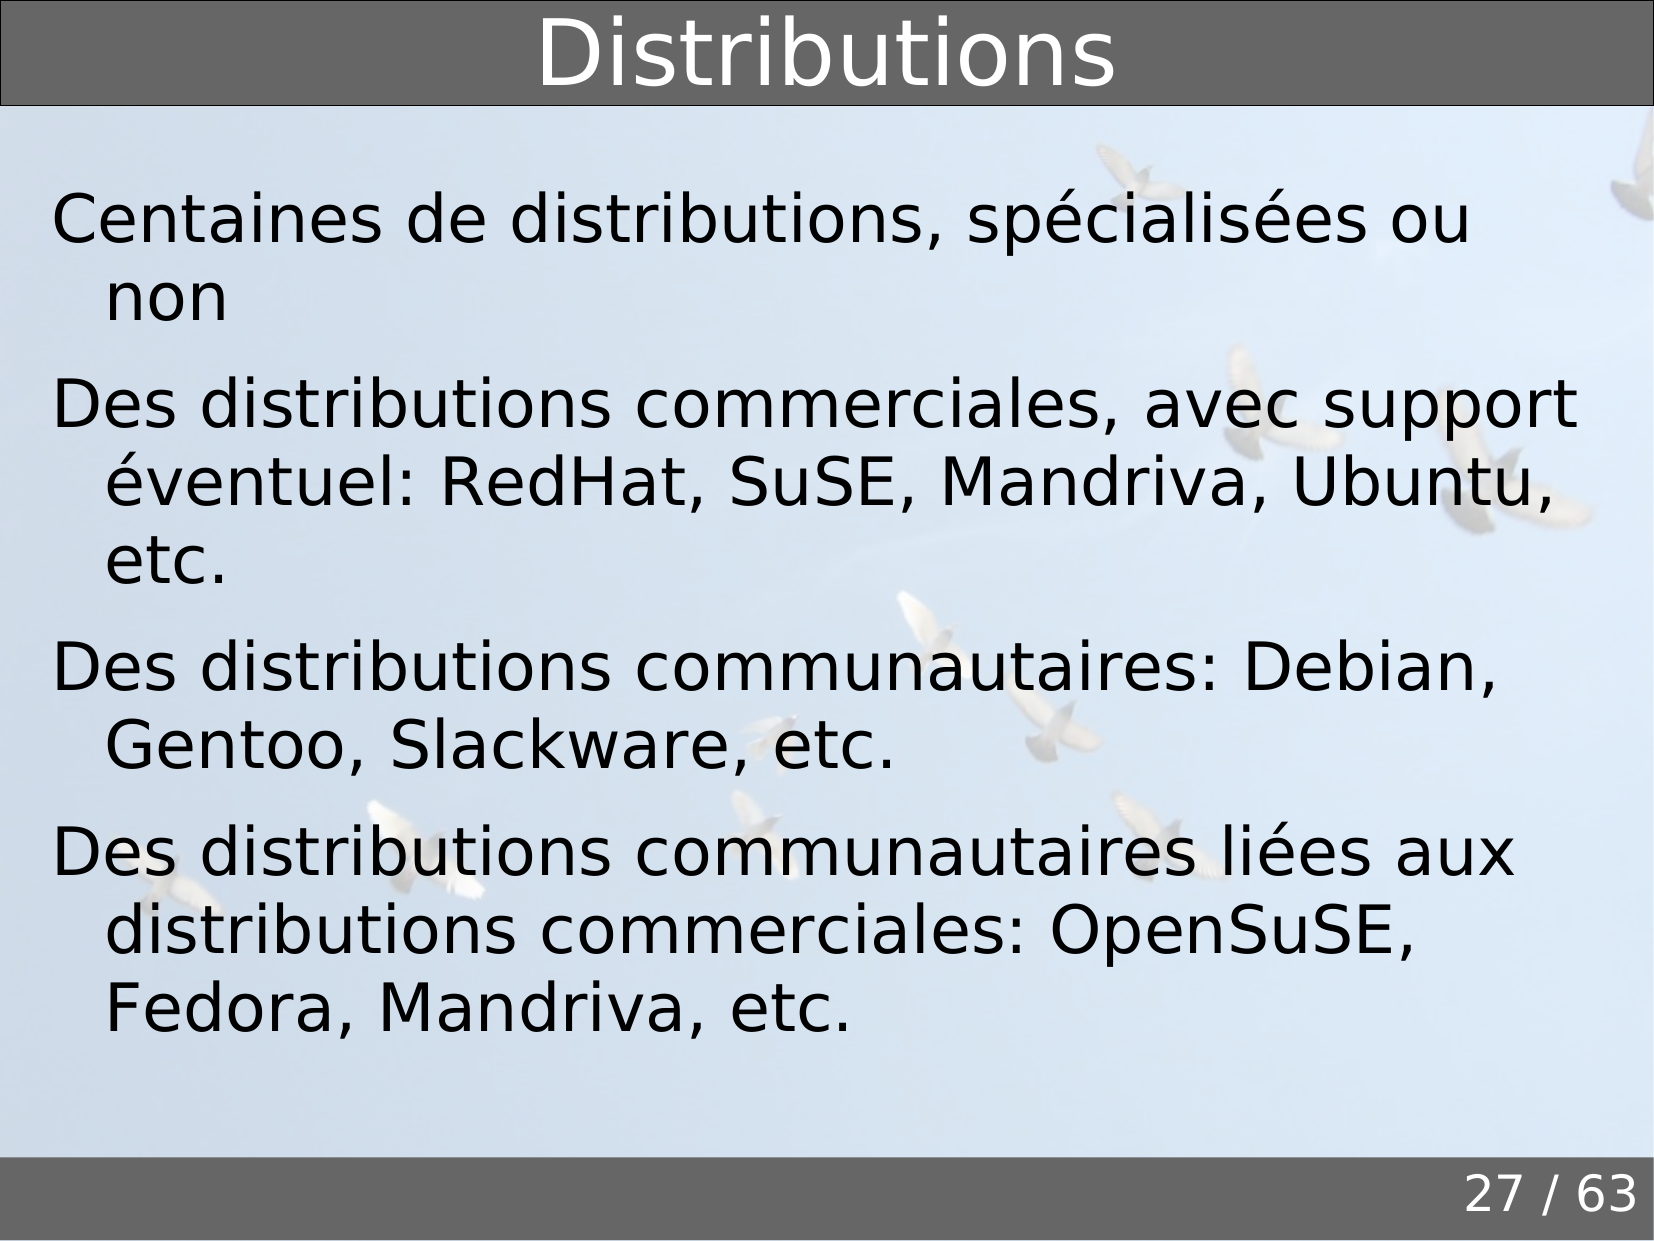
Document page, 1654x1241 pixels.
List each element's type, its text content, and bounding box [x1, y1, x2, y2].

list Centaines de distributions, spécialisées ou non Des distributions commerciales, avec support éventuel: RedHat, SuSE, Mandriva, Ubuntu, etc. Des distributions communautaires: Debian, Gentoo, Slackware, etc. Des distributions communautaires liées aux distributions commerciales: OpenSuSE, Fedora, Mandriva, etc. [33, 180, 1606, 1086]
title Distributions [0, 0, 1654, 108]
